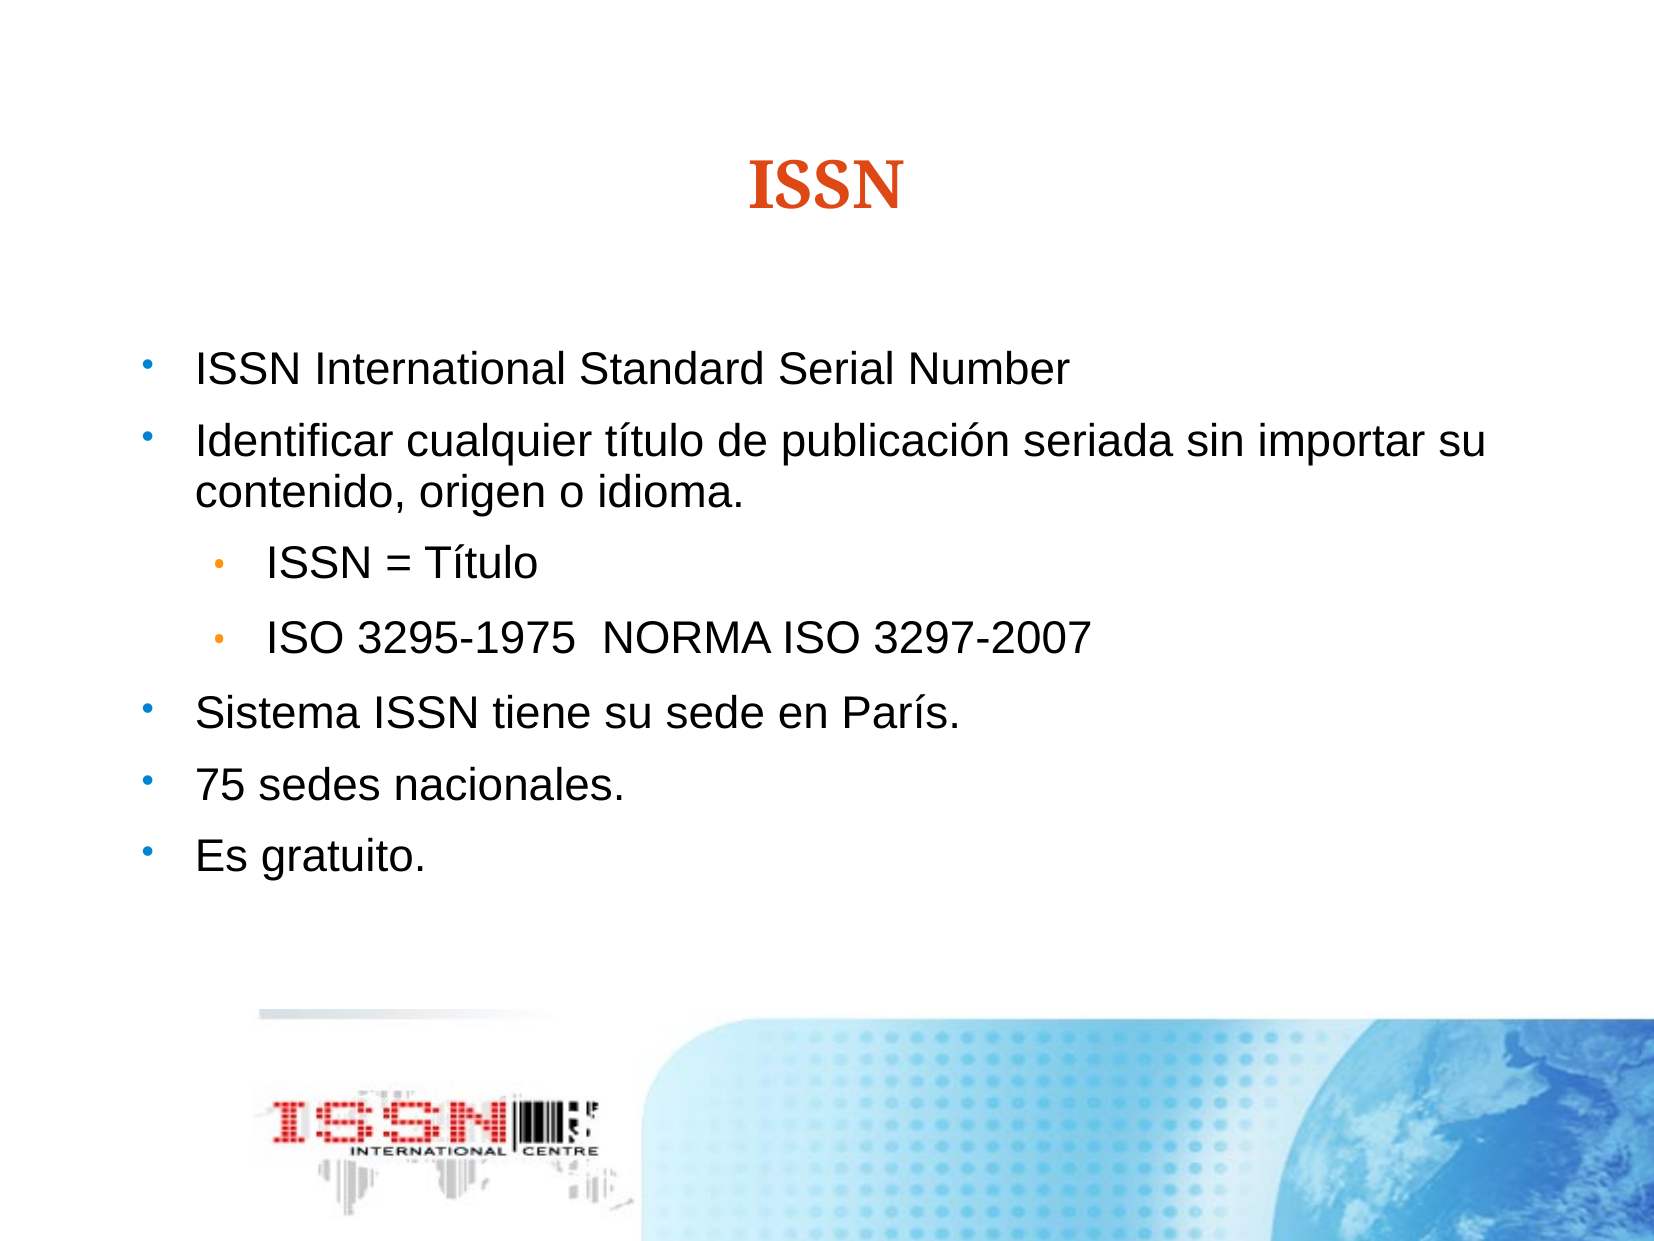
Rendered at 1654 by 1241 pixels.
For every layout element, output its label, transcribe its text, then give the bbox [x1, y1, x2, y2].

picture [236, 1009, 1654, 1241]
list ISSN International Standard Serial Number Identificar cualquier título de publicación seriada sin importar su contenido, origen o idioma. ISSN = Título ISO 3295-1975 NORMA ISO 3297-2007 Sistema ISSN tiene su sede en París. 75 sedes nacionales. Es gratuito. [124, 343, 1532, 1063]
title ISSN [124, 78, 1530, 287]
